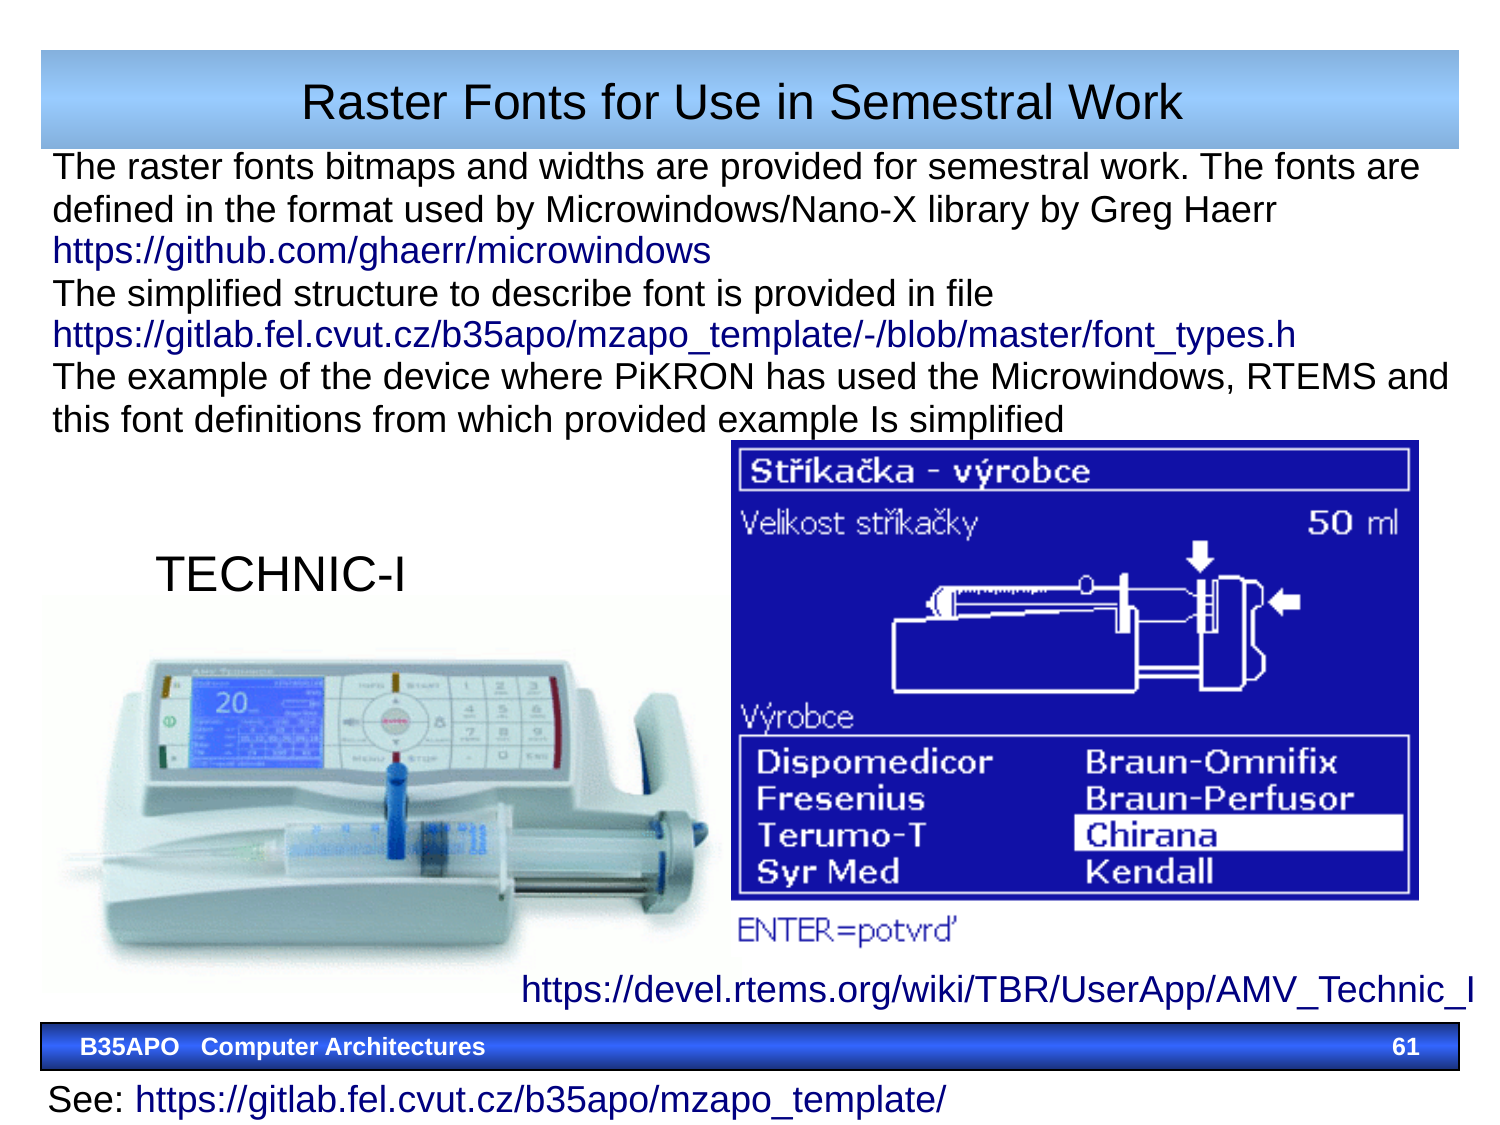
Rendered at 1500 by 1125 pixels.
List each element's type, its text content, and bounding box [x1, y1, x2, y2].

title Raster Fonts for Use in Semestral Work [41, 50, 1459, 138]
text_box The raster fonts bitmaps and widths are provided for semestral work. The fonts are defined in the format used by Microwindows/Nano-X library by Greg Haerr https://github.com/ghaerr/microwindows The simplified structure to describe font is provided in file https://gitlab.fel.cvut.cz/b35apo/mzapo_template/-/blob/master/font_types.h The example of the device where PiKRON has used the Microwindows, RTEMS and this font definitions from which provided example Is simplified [37, 138, 1486, 448]
footer B35APO Computer Architectures [64, 1023, 1424, 1071]
text_box TECHNIC-I [140, 538, 596, 610]
text_box https://devel.rtems.org/wiki/TBR/UserApp/AMV_Technic_I [506, 960, 1500, 1060]
slide_number <number> [1340, 1060, 1436, 1069]
picture [42, 440, 1419, 993]
text_box See: https://gitlab.fel.cvut.cz/b35apo/mzapo_template/ [32, 1071, 1468, 1125]
